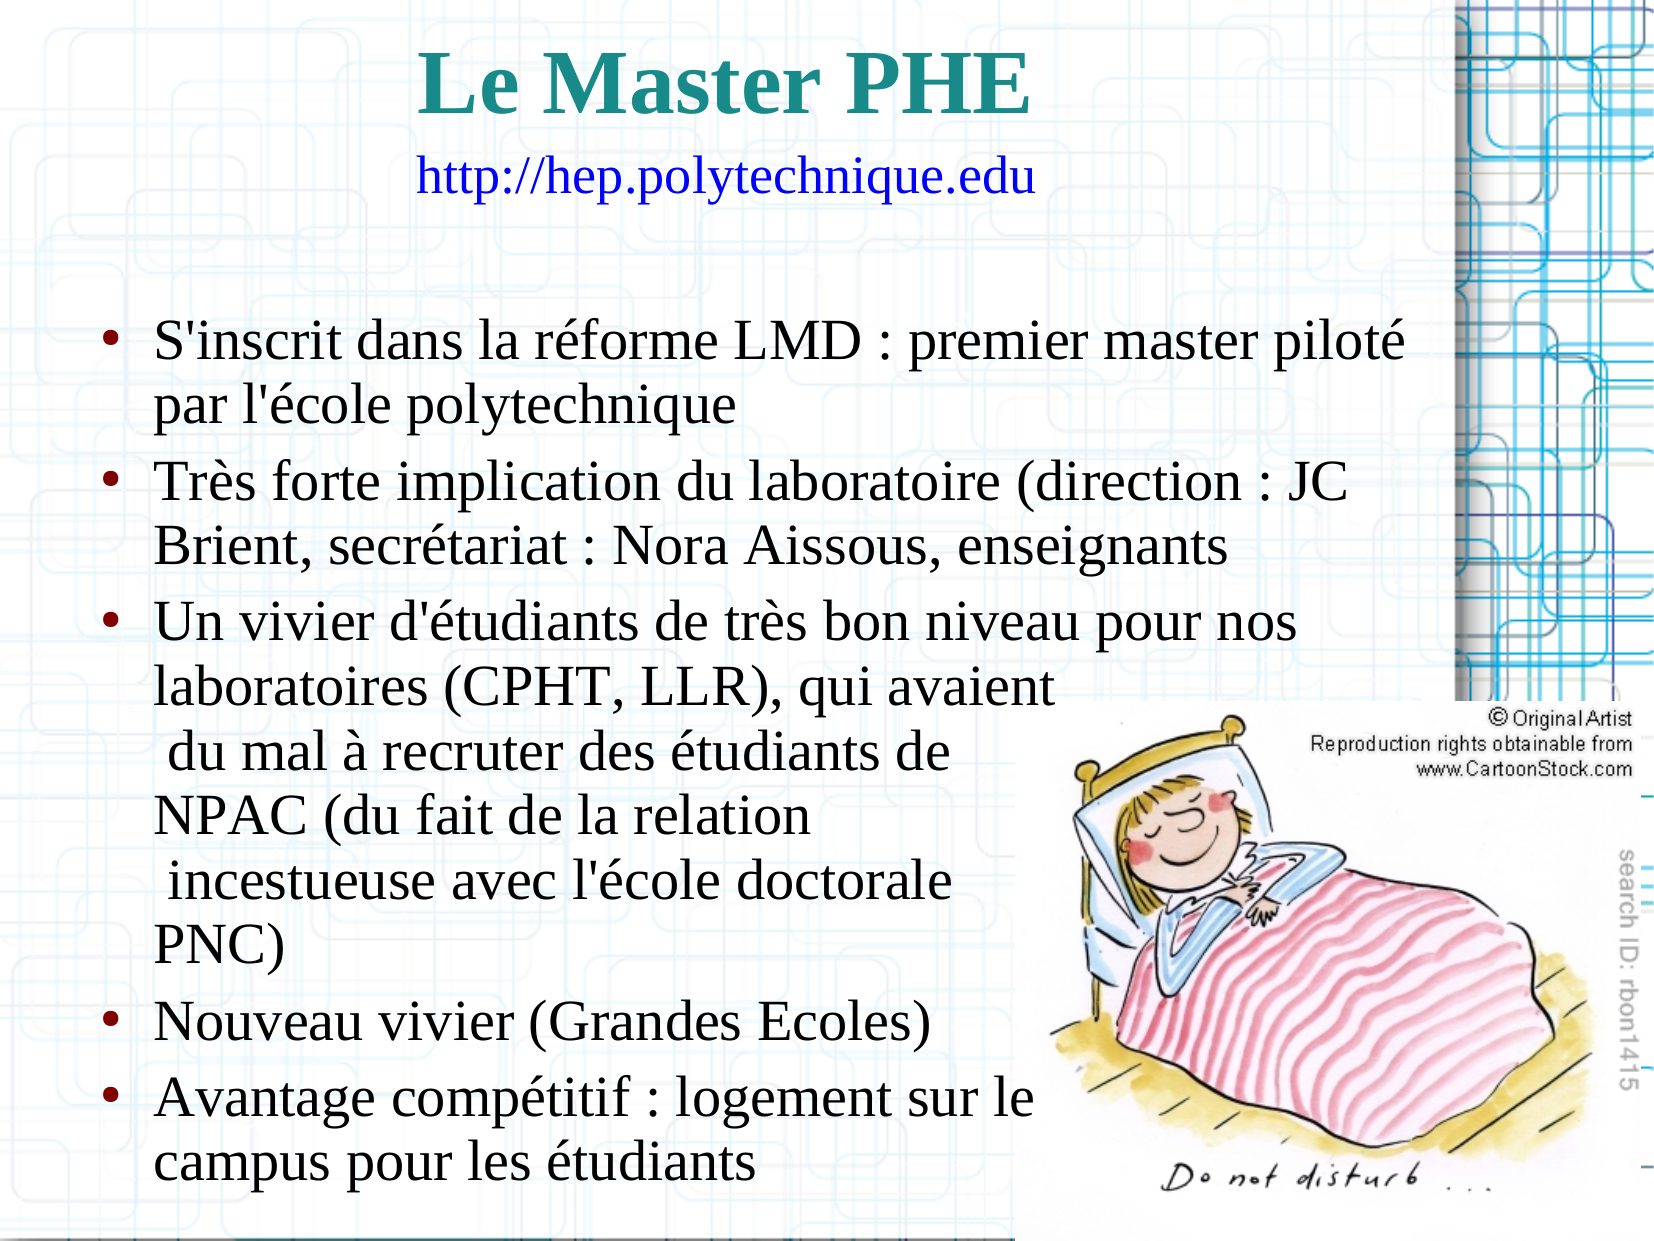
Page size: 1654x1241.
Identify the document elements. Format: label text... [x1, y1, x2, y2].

list S'inscrit dans la réforme LMD : premier master piloté par l'école polytechnique Très forte implication du laboratoire (direction : JC Brient, secrétariat : Nora Aissous, enseignants Un vivier d'étudiants de très bon niveau pour nos laboratoires (CPHT, LLR), qui avaient du mal à recruter des étudiants de NPAC (du fait de la relation incestueuse avec l'école doctorale PNC) Nouveau vivier (Grandes Ecoles) Avantage compétitif : logement sur le campus pour les étudiants [82, 307, 1418, 1194]
picture [0, 0, 1654, 1241]
text_box http://hep.polytechnique.edu [401, 137, 1053, 213]
title Le Master PHE [0, 29, 1453, 136]
